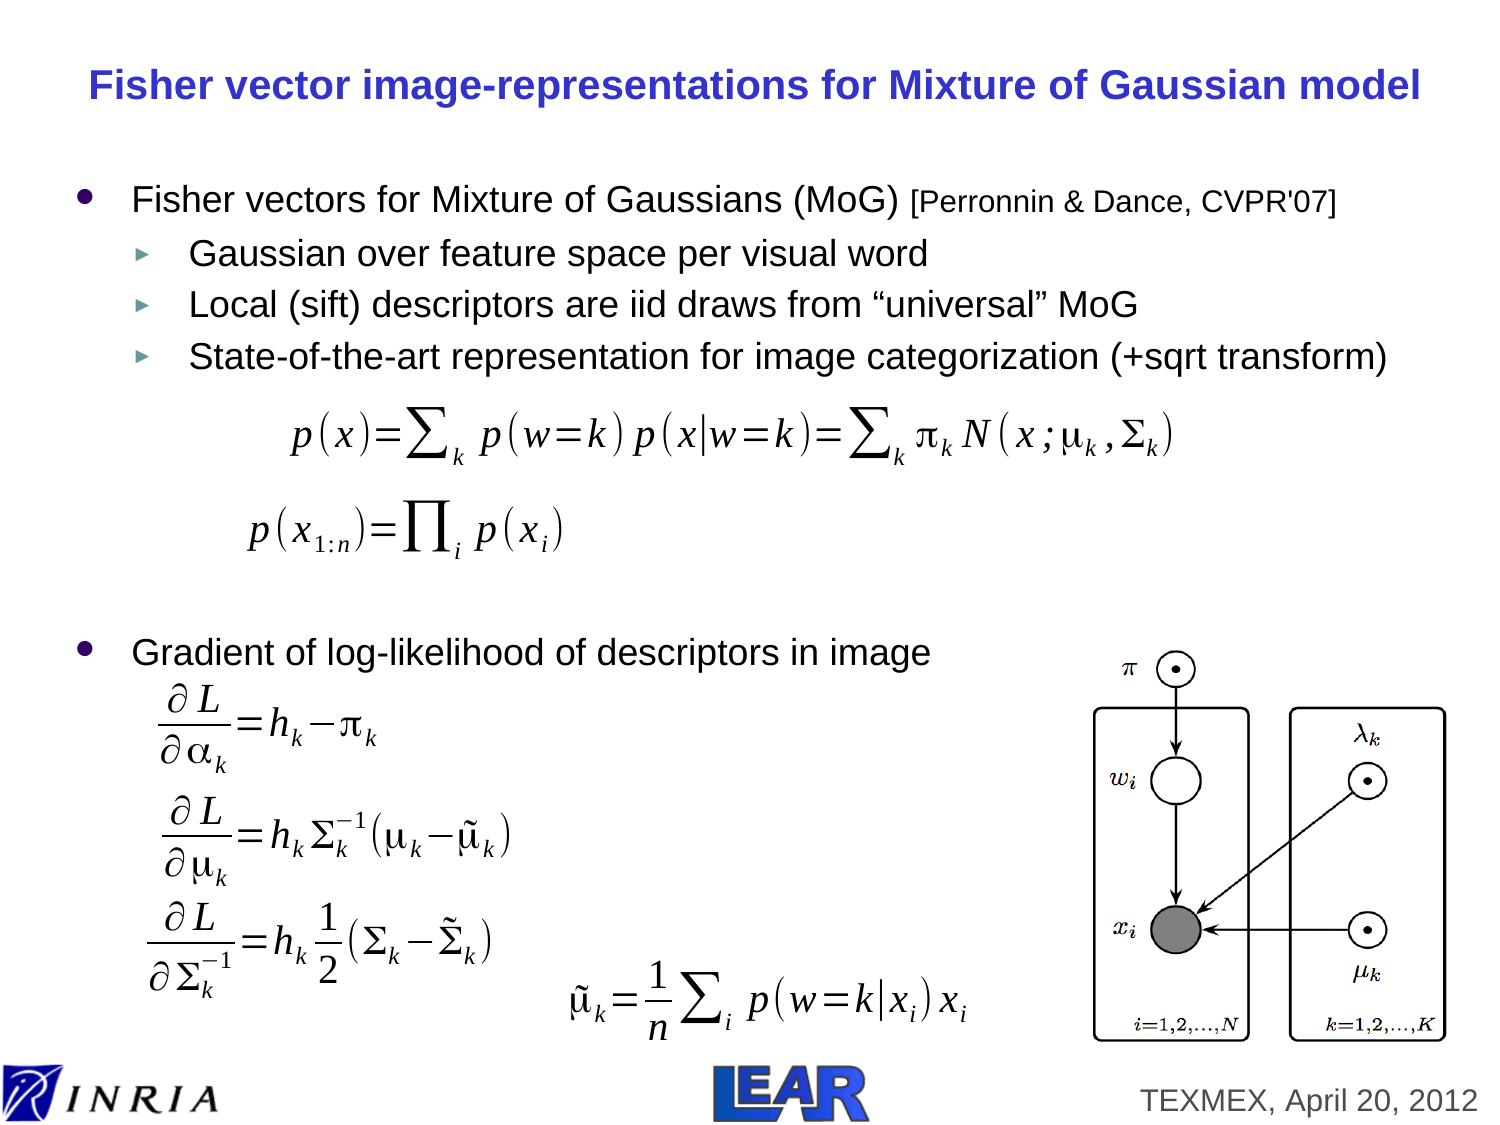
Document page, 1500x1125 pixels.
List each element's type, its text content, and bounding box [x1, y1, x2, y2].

chart [279, 404, 1182, 471]
chart [562, 951, 973, 1051]
chart [149, 675, 382, 780]
picture [709, 1063, 872, 1124]
list Fisher vectors for Mixture of Gaussians (MoG) [Perronnin & Dance, CVPR'07] Gaussian over feature space per visual word Local (sift) descriptors are iid draws from “universal” MoG State-of-the-art representation for image categorization (+sqrt transform) Gradient of log-likelihood of descriptors in image [75, 178, 1425, 971]
chart [154, 787, 518, 893]
picture [1087, 637, 1453, 1051]
title Fisher vector image-representations for Mixture of Gaussian model [51, 46, 1459, 123]
chart [138, 894, 499, 1005]
chart [236, 498, 571, 565]
picture [0, 1050, 361, 1125]
